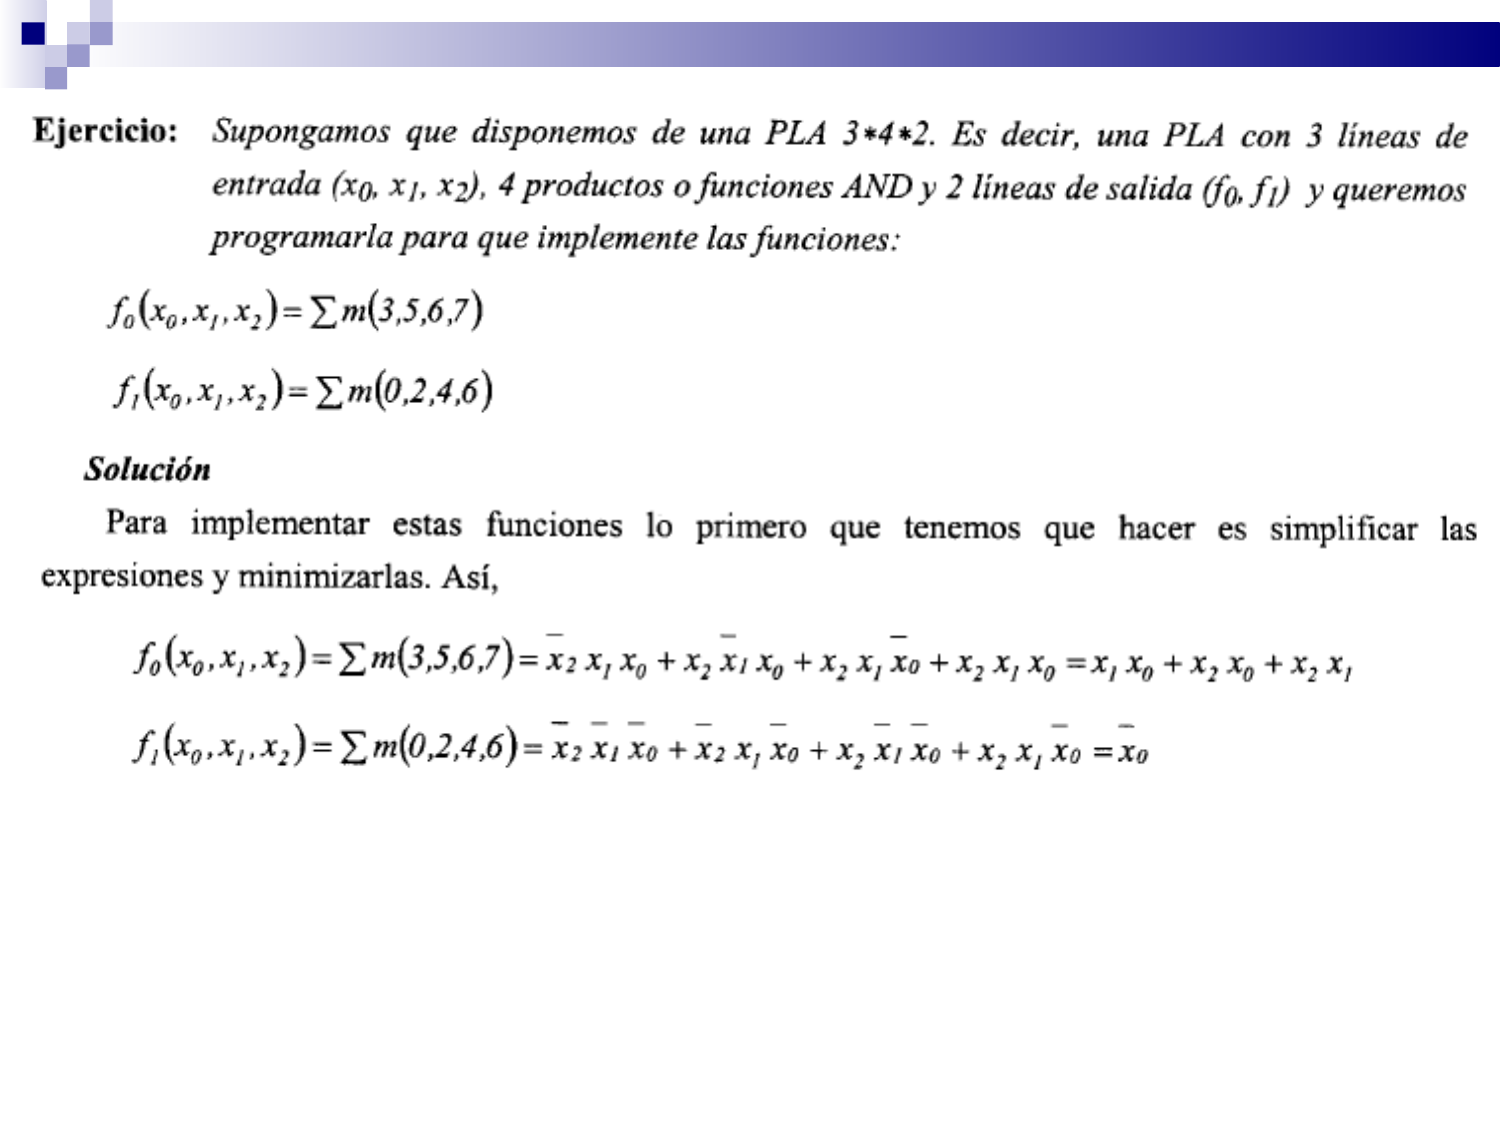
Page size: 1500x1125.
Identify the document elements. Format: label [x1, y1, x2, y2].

picture [17, 113, 1500, 333]
picture [0, 361, 1483, 789]
